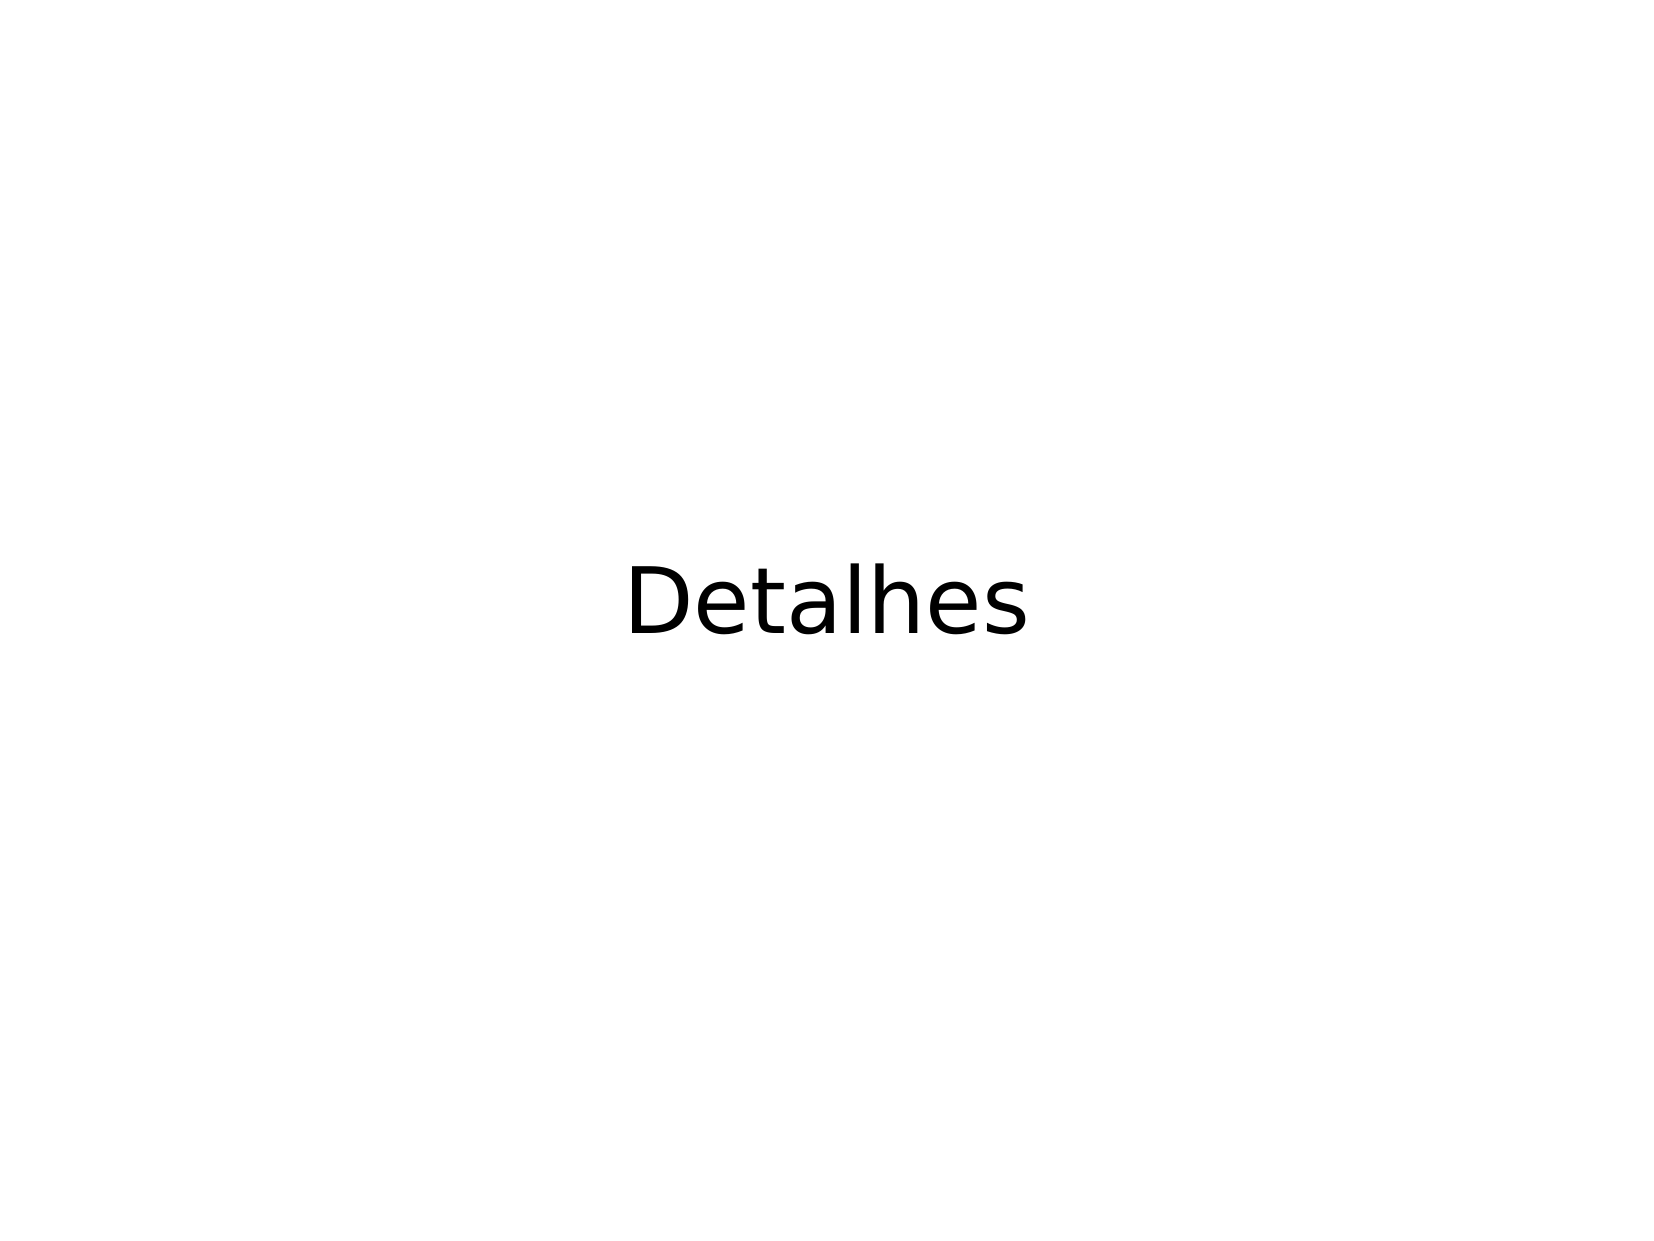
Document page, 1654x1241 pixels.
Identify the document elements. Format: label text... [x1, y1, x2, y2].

title Detalhes [82, 498, 1571, 706]
